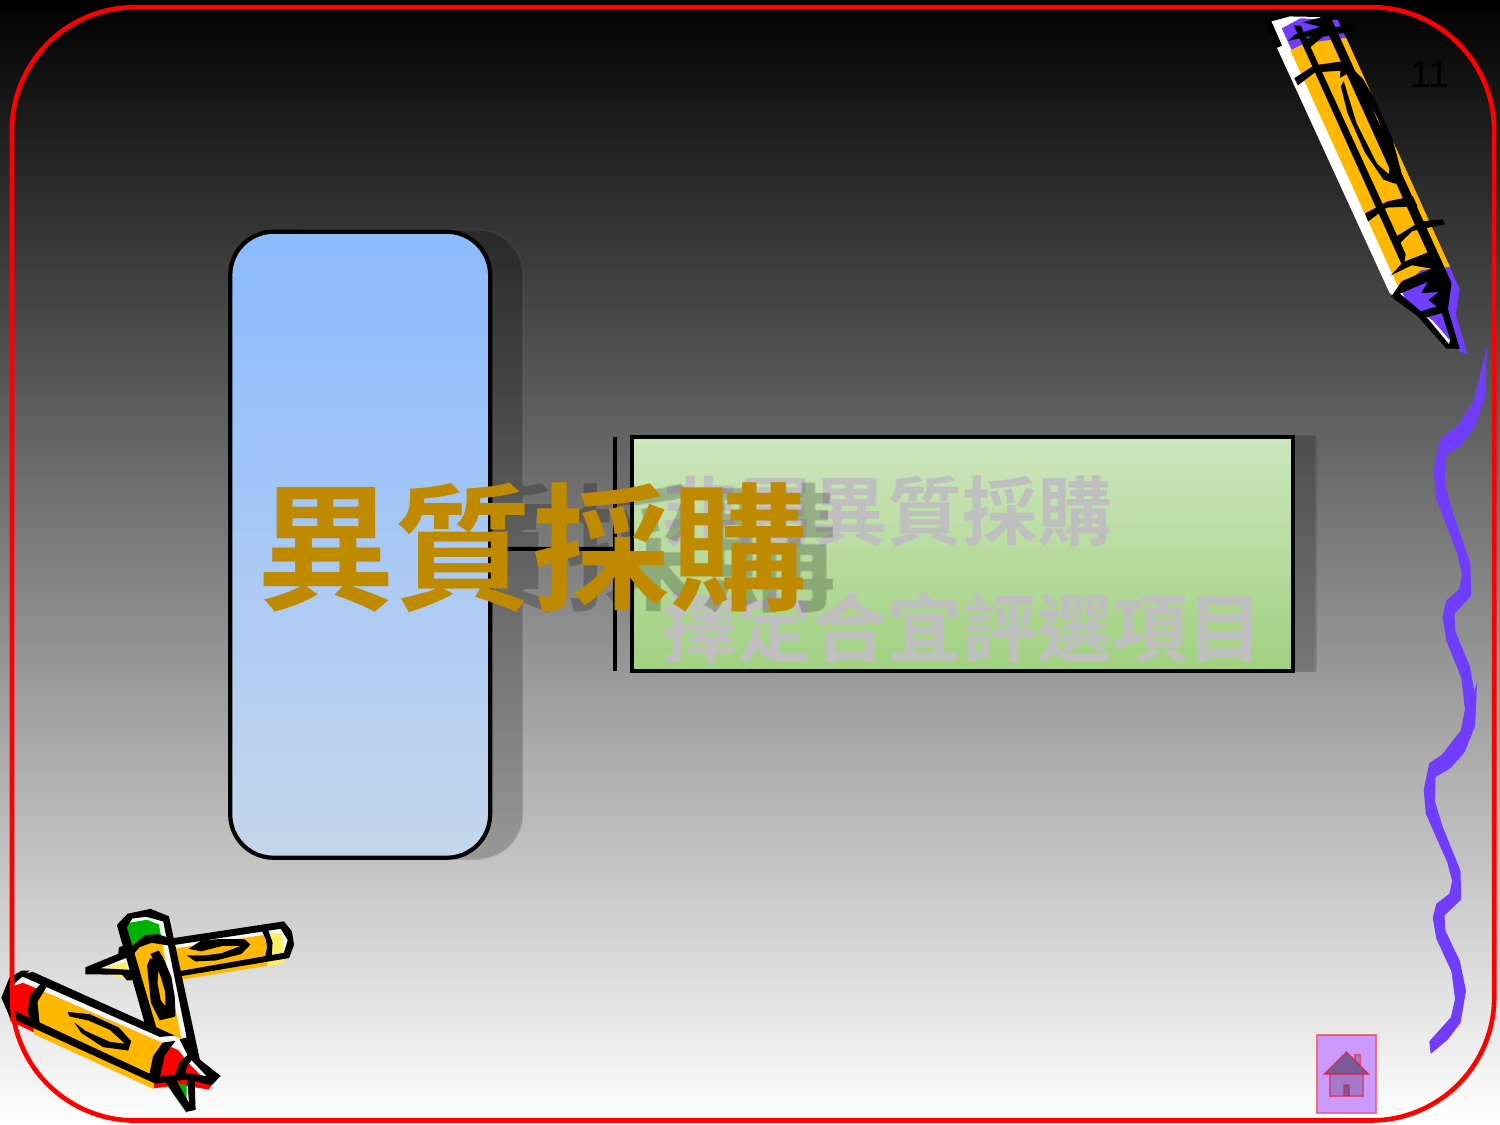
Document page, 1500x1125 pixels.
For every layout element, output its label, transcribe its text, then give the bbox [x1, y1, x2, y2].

text_box 非屬異質採購 擇定合宜評選項目 [632, 437, 1293, 671]
text_box [1316, 1035, 1377, 1114]
text_box 異質採購 [470, 515, 491, 532]
slide_number <編號> [1151, 42, 1465, 118]
text_box 異質採購 [434, 572, 491, 579]
text_box 異質採購 [434, 557, 491, 563]
text_box 異質採購 [434, 542, 491, 548]
text_box 異質採購 [230, 231, 491, 858]
